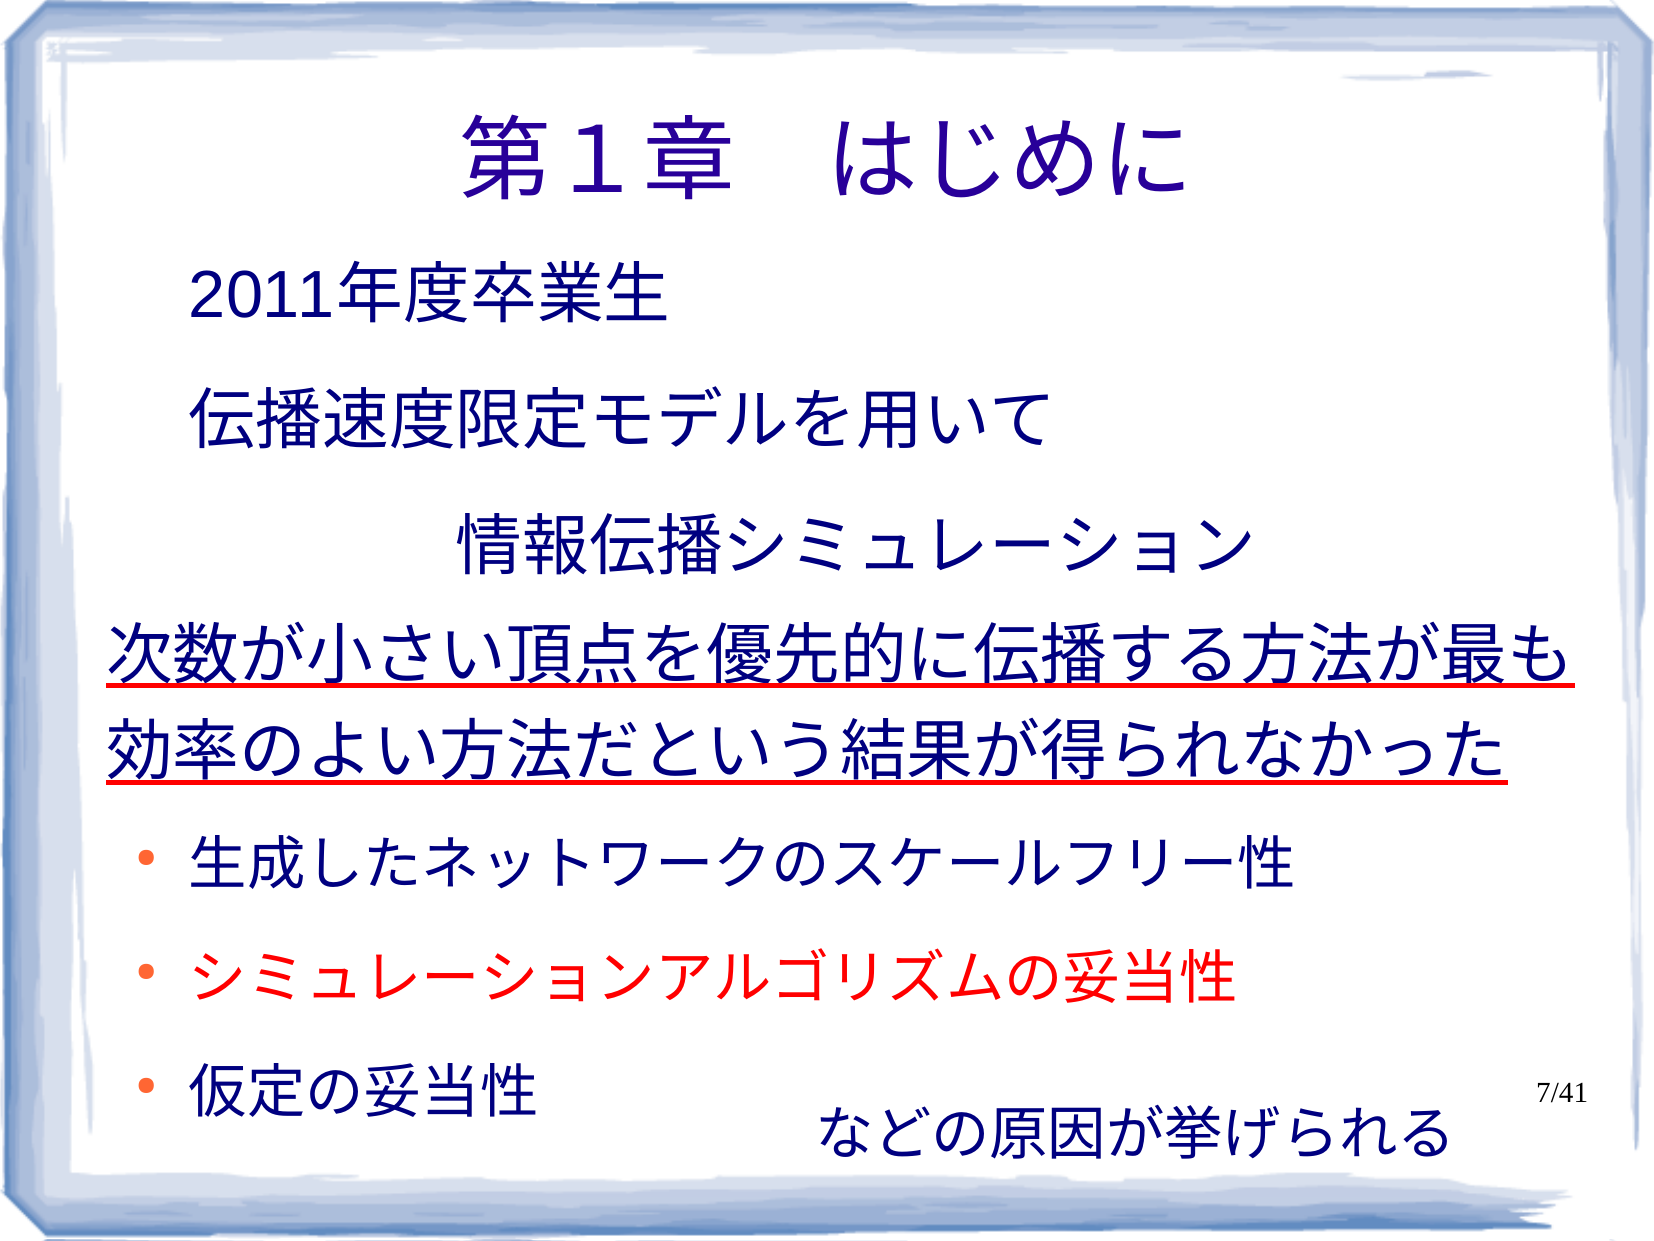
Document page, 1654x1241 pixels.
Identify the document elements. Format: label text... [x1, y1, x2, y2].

picture [0, 0, 1654, 1241]
text_box などの原因が挙げられる [744, 1086, 1548, 1170]
title 第１章 はじめに [82, 49, 1571, 257]
text_box 次数が小さい頂点を優先的に伝播する方法が最も効率のよい方法だという結果が得られなかった [35, 600, 1602, 780]
list 2011年度卒業生 伝播速度限定モデルを用いて 情報伝播シミュレーション 生成したネットワークのスケールフリー性 シミュレーションアルゴリズムの妥当性 仮定の妥当性 [118, 780, 1571, 1116]
list 2011年度卒業生 伝播速度限定モデルを用いて 情報伝播シミュレーション 生成したネットワークのスケールフリー性 シミュレーションアルゴリズムの妥当性 仮定の妥当性 [118, 239, 1571, 600]
